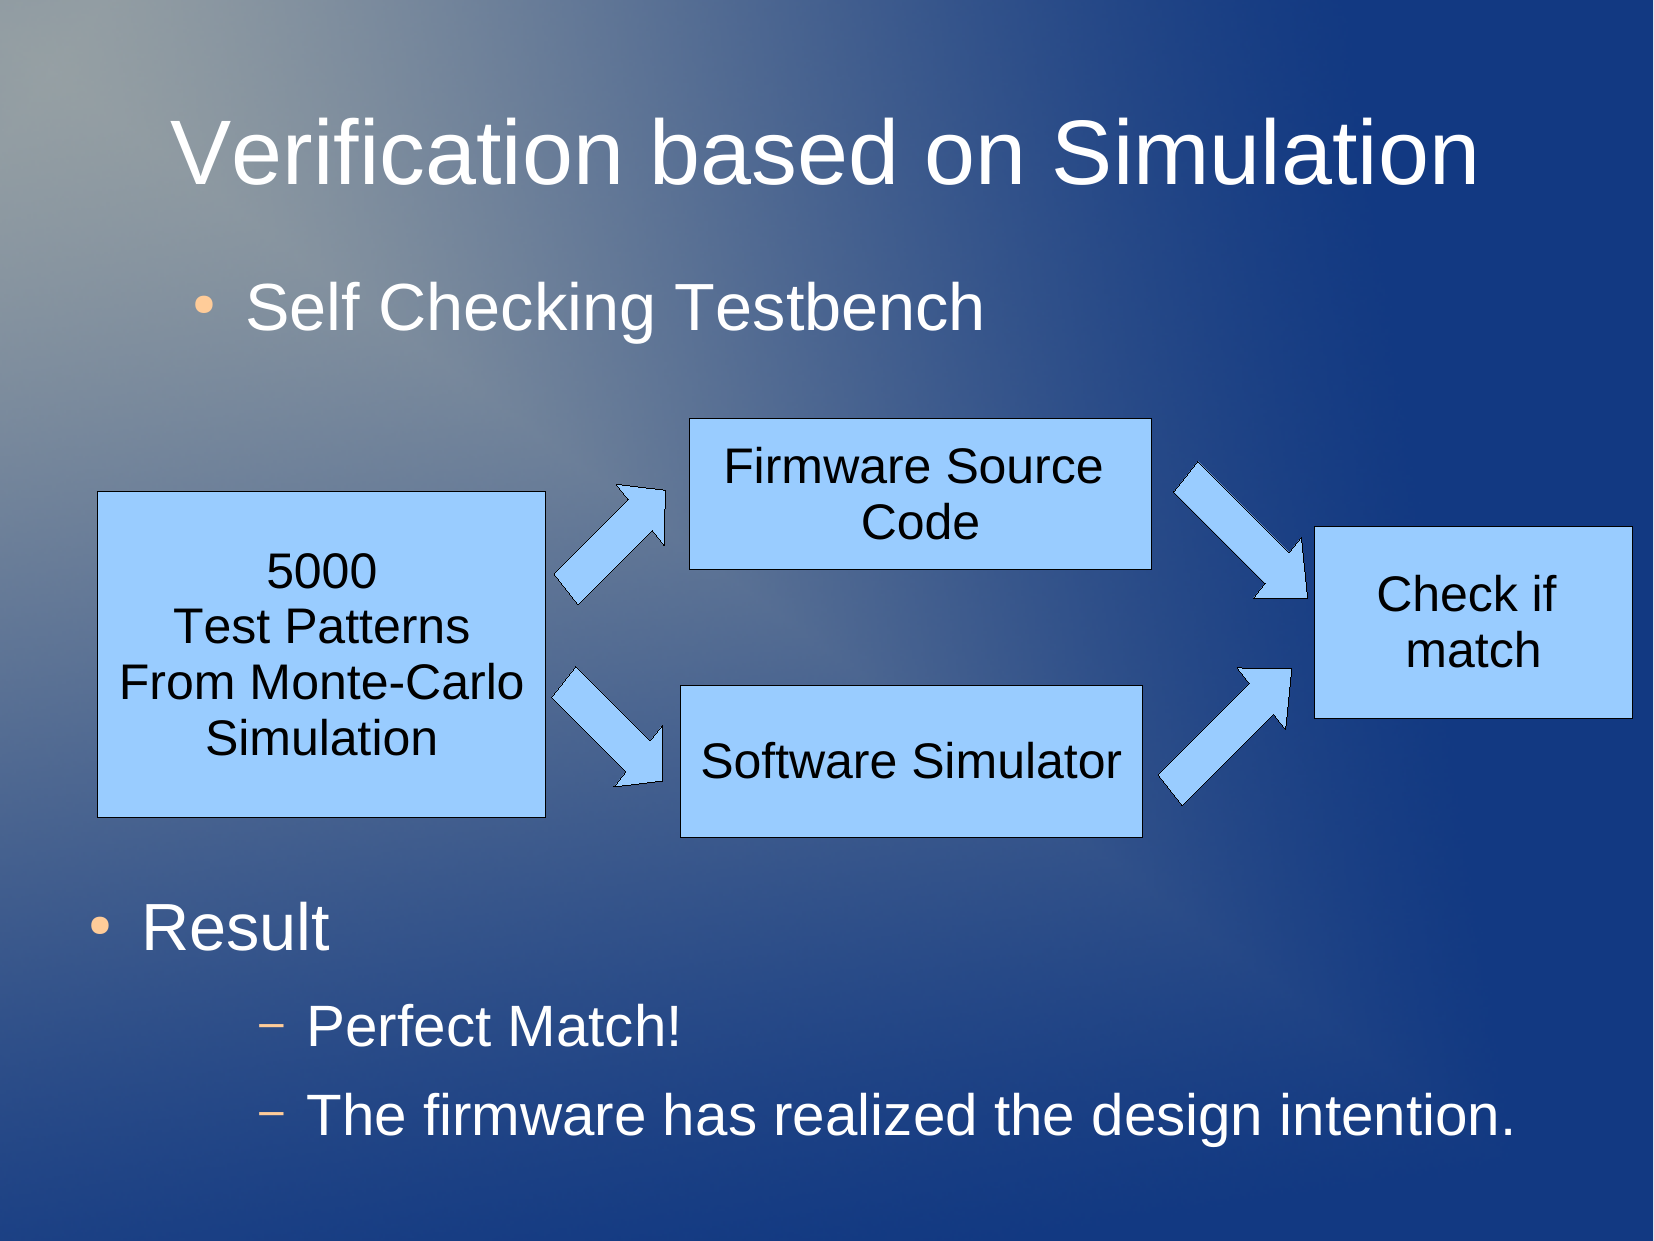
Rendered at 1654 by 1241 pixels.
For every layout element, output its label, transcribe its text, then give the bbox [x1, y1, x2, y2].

text_box 5000 Test Patterns From Monte-Carlo Simulation [97, 491, 546, 818]
title Verification based on Simulation [82, 49, 1571, 257]
text_box Software Simulator [680, 685, 1143, 838]
text_box Check if match [1314, 526, 1633, 719]
list Result Perfect Match! The firmware has realized the design intention. [70, 889, 1621, 1191]
text_box [551, 666, 663, 787]
picture [0, 0, 1654, 1241]
list Self Checking Testbench [174, 269, 1653, 357]
text_box Firmware Source Code [689, 418, 1152, 570]
text_box [1158, 667, 1292, 806]
text_box [554, 484, 666, 605]
text_box [1173, 461, 1308, 599]
